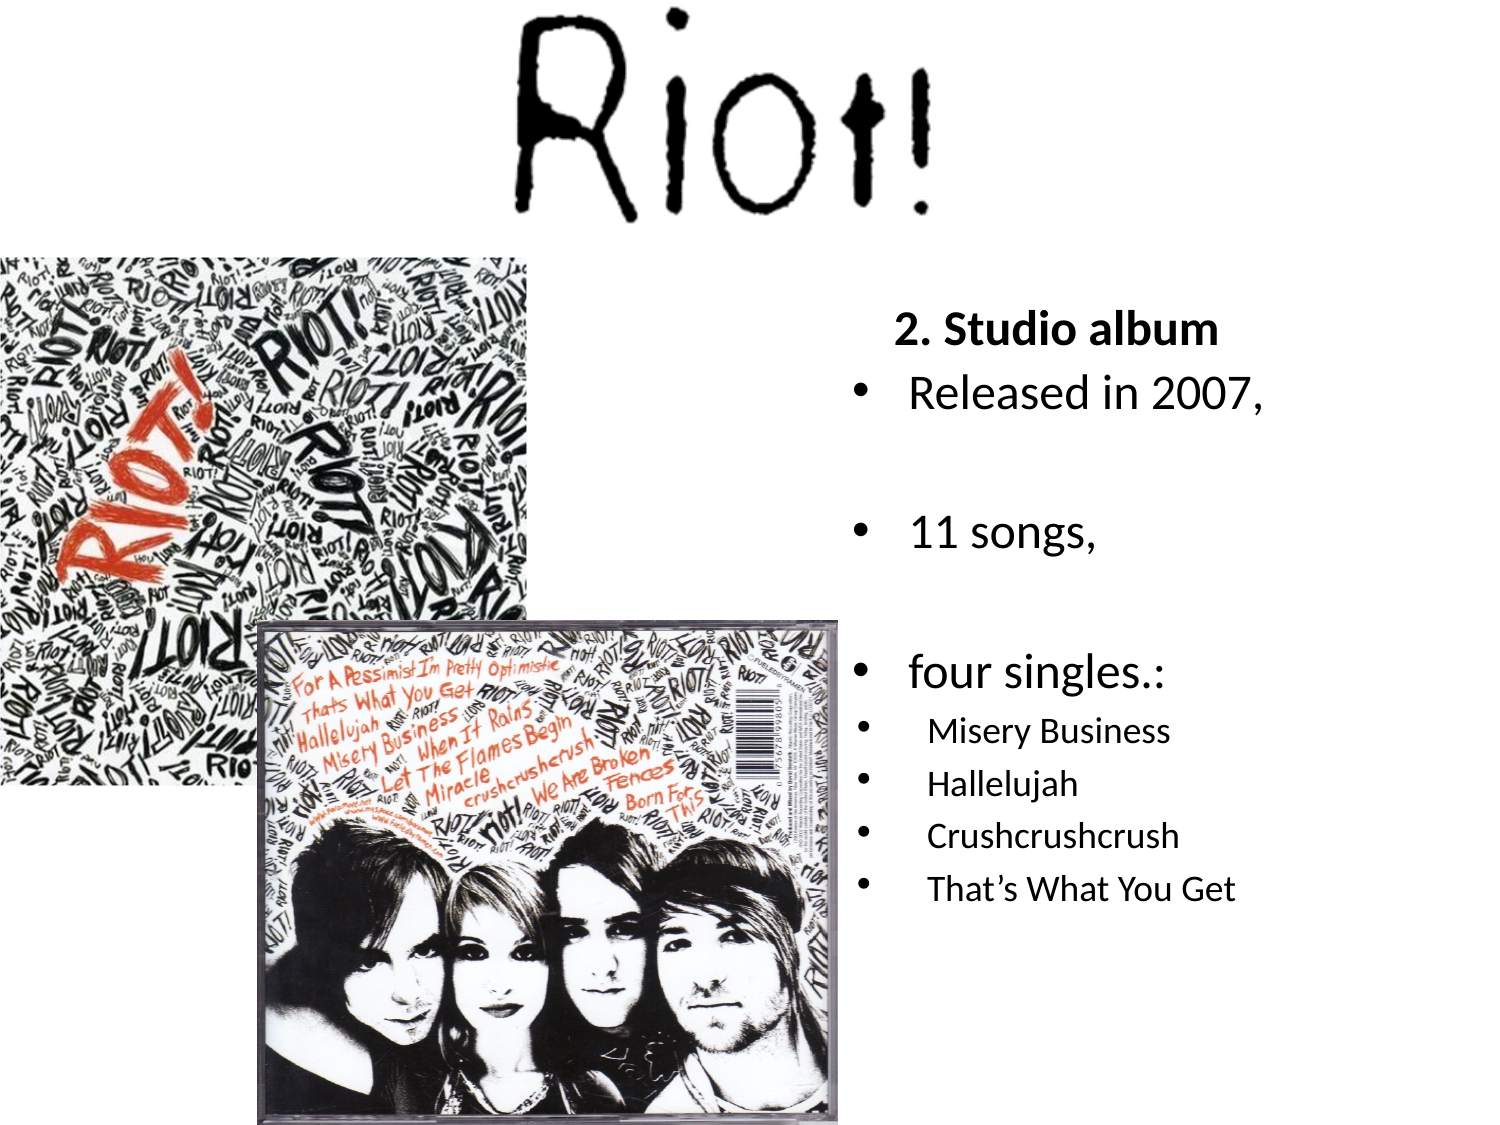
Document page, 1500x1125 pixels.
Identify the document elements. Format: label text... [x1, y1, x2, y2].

picture [0, 257, 838, 1125]
picture [480, 0, 954, 236]
list Released in 2007, 11 songs, four singles.: Misery Business Hallelujah Crushcrushcrush That’s What You Get [836, 351, 1500, 1000]
list 2. Studio album [878, 257, 1500, 351]
